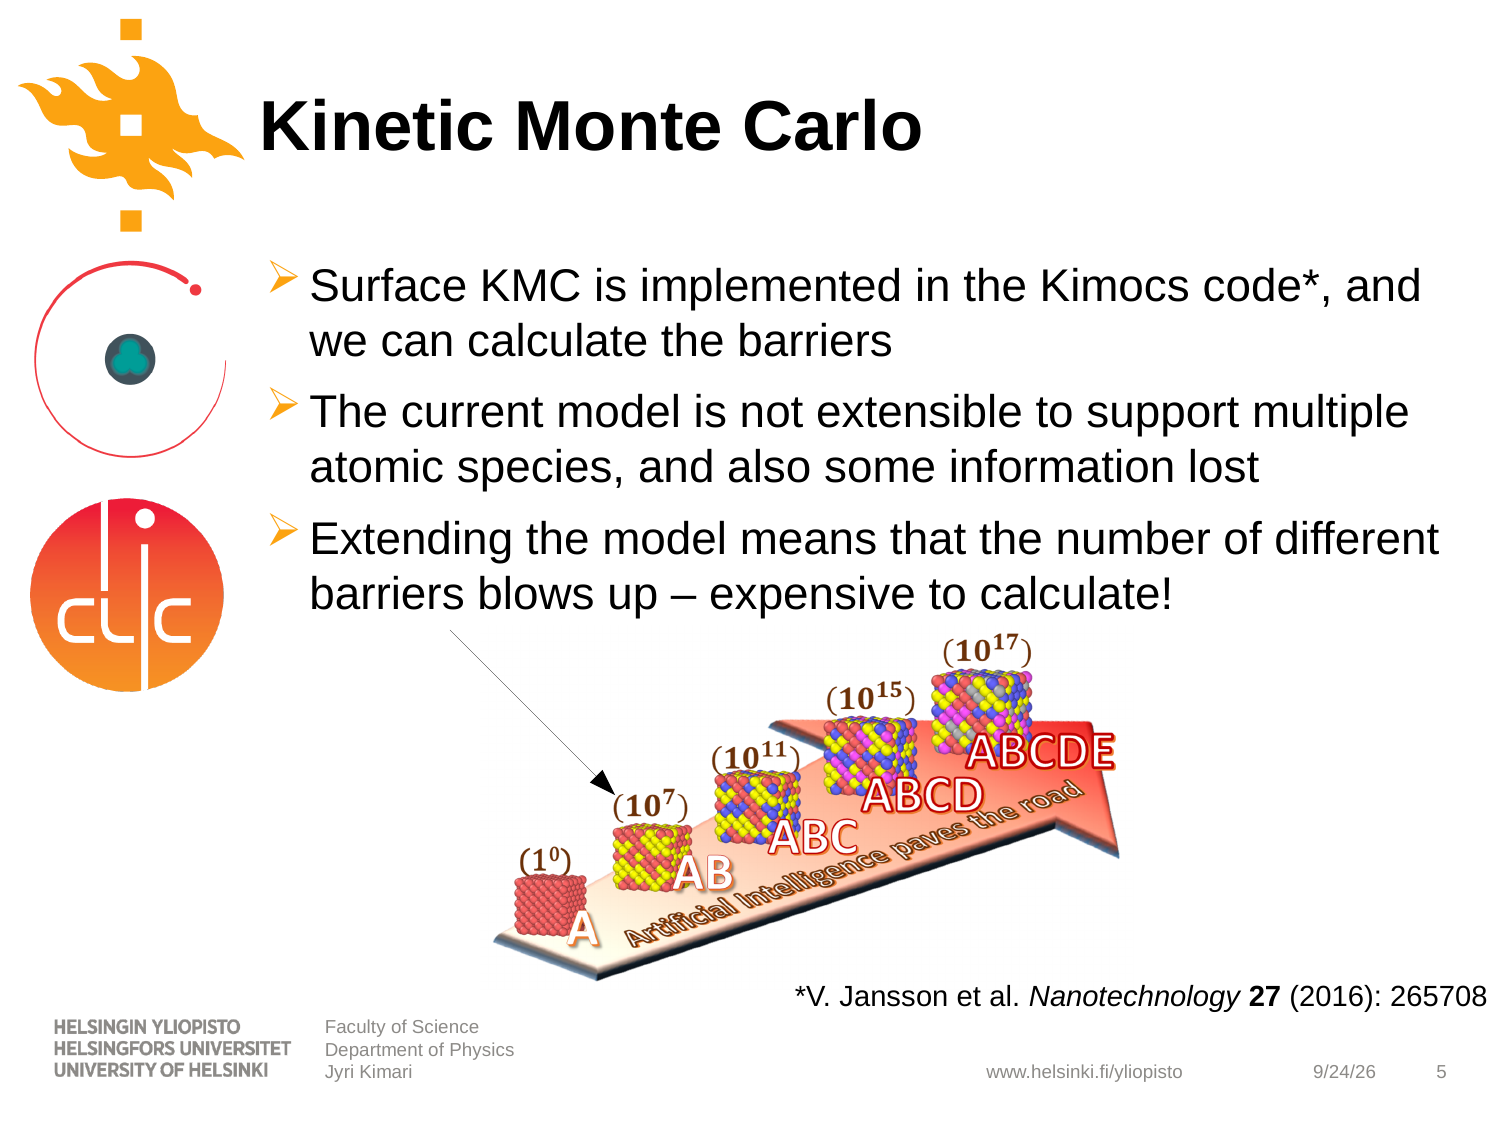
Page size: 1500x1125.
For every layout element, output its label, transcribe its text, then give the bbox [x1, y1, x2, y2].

text_box *V. Jansson et al. Nanotechnology 27 (2016): 265708 [780, 972, 1500, 1021]
picture [480, 625, 1134, 990]
slide_number 10 [1376, 1021, 1447, 1083]
slide_number 11/14/18 [1230, 1021, 1376, 1083]
title Kinetic Monte Carlo [259, 30, 1447, 214]
footer Faculty of Science Department of Physics Jyri Kimari [324, 1011, 750, 1083]
picture [53, 1017, 292, 1079]
list Surface KMC is implemented in the Kimocs code*, and we can calculate the barriers The current model is not extensible to support multiple atomic species, and also some information lost Extending the model means that the number of different barriers blows up – expensive to calculate! [265, 255, 1447, 988]
picture [0, 255, 272, 740]
